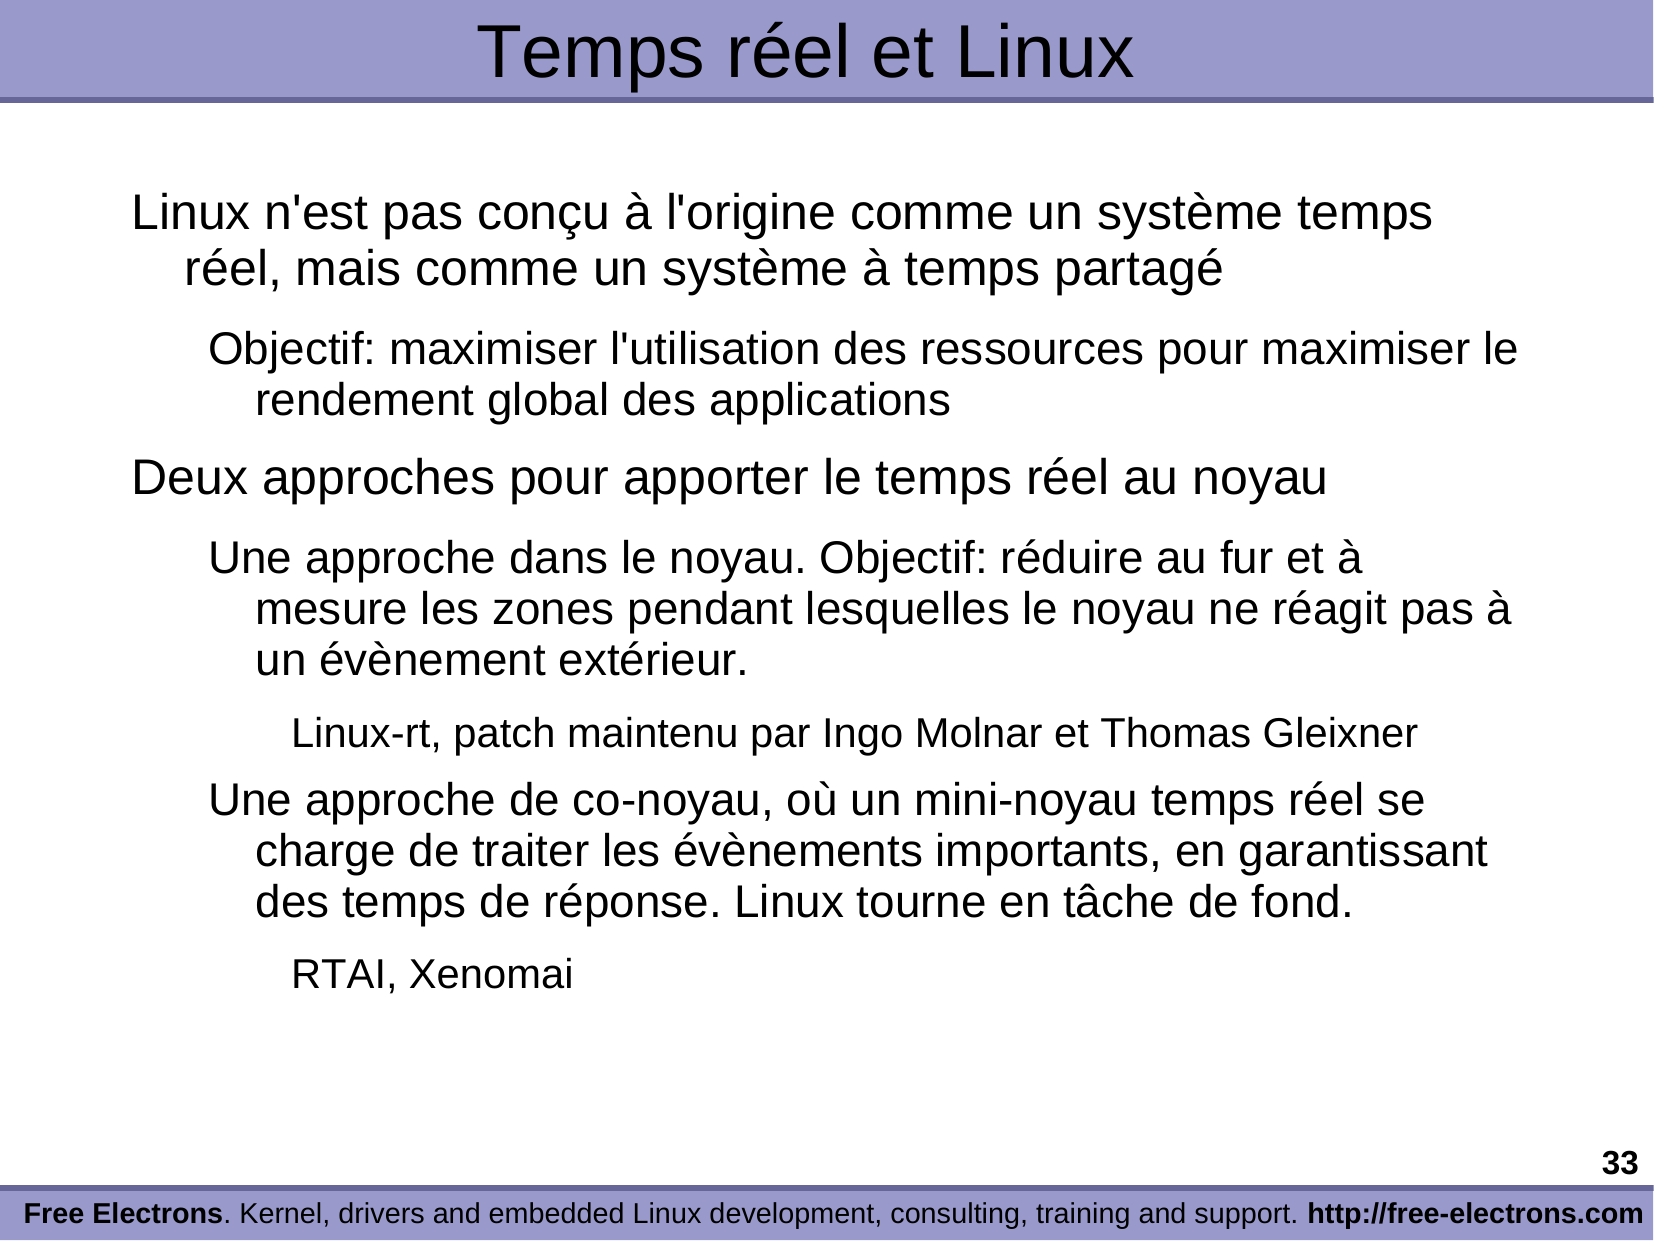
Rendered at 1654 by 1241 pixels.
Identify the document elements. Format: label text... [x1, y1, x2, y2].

title Temps réel et Linux [60, 4, 1551, 98]
list Linux n'est pas conçu à l'origine comme un système temps réel, mais comme un système à temps partagé Objectif: maximiser l'utilisation des ressources pour maximiser le rendement global des applications Deux approches pour apporter le temps réel au noyau Une approche dans le noyau. Objectif: réduire au fur et à mesure les zones pendant lesquelles le noyau ne réagit pas à un évènement extérieur. Linux-rt, patch maintenu par Ingo Molnar et Thomas Gleixner Une approche de co-noyau, où un mini-noyau temps réel se charge de traiter les évènements importants, en garantissant des temps de réponse. Linux tourne en tâche de fond. RTAI, Xenomai [113, 184, 1526, 1074]
